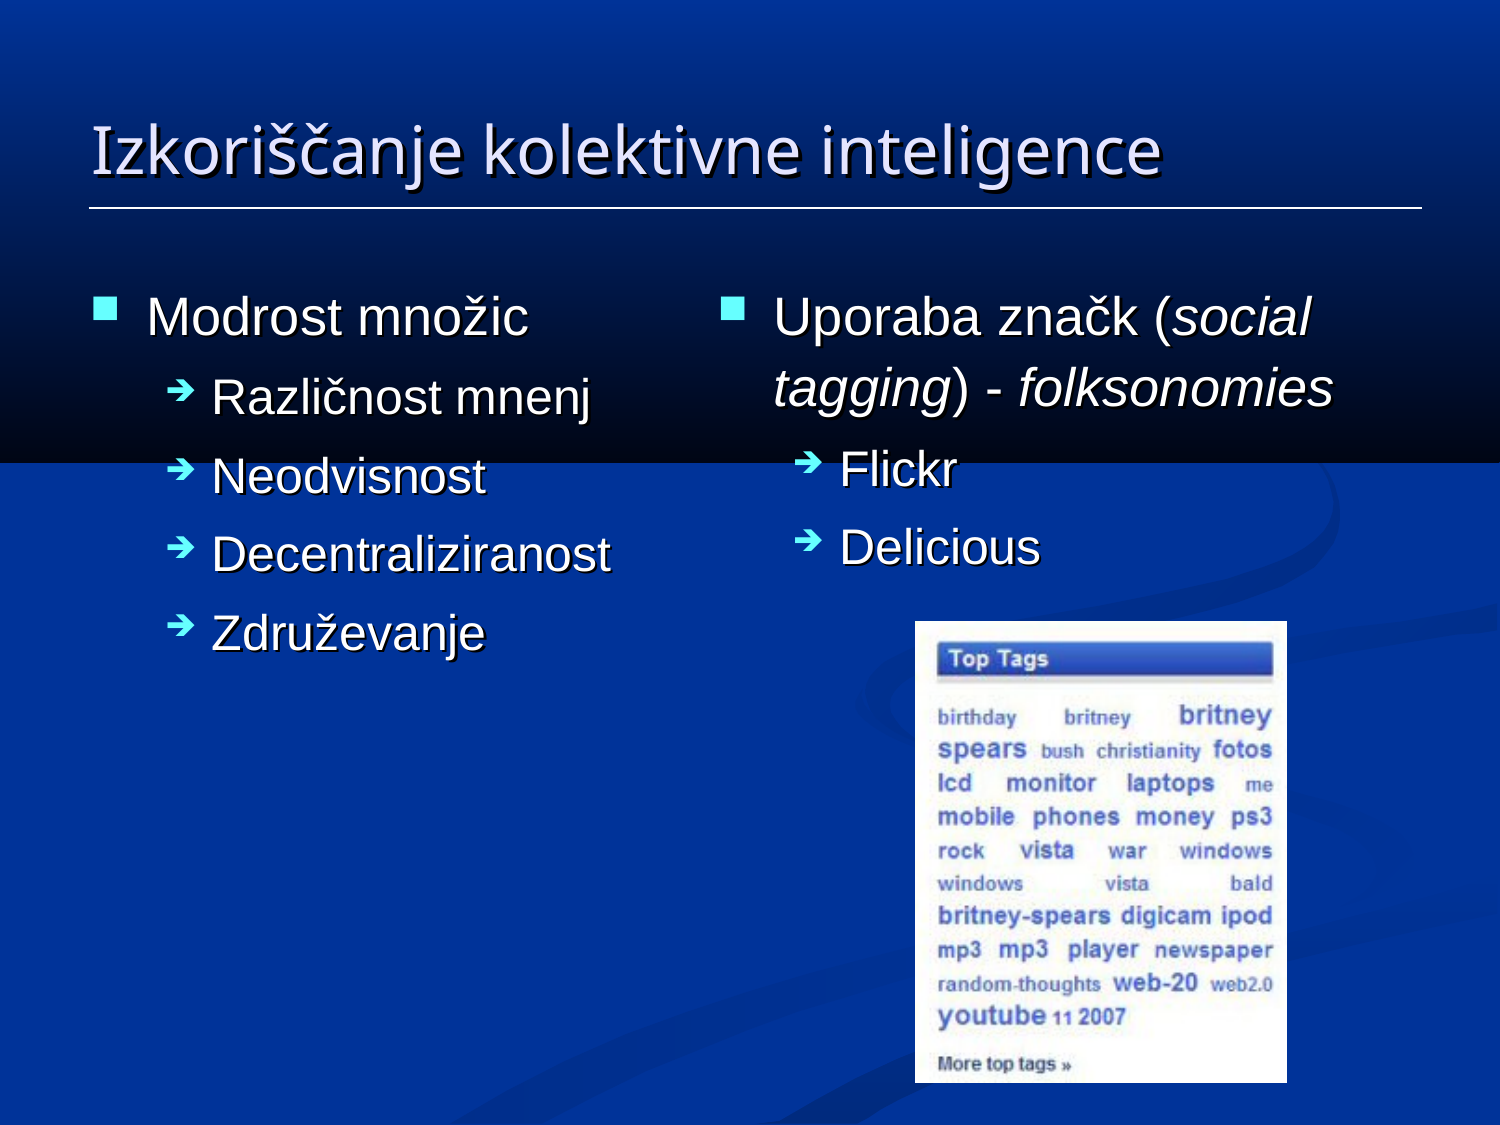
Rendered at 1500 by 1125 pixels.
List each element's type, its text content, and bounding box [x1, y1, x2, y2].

text_box Izkoriščanje kolektivne inteligence [76, 54, 1412, 242]
picture [915, 634, 1287, 1083]
text_box Uporaba značk (social tagging) - folksonomies Flickr Delicious [702, 267, 1402, 634]
list Modrost množic Različnost mnenj Neodvisnost Decentraliziranost Združevanje [74, 267, 644, 681]
